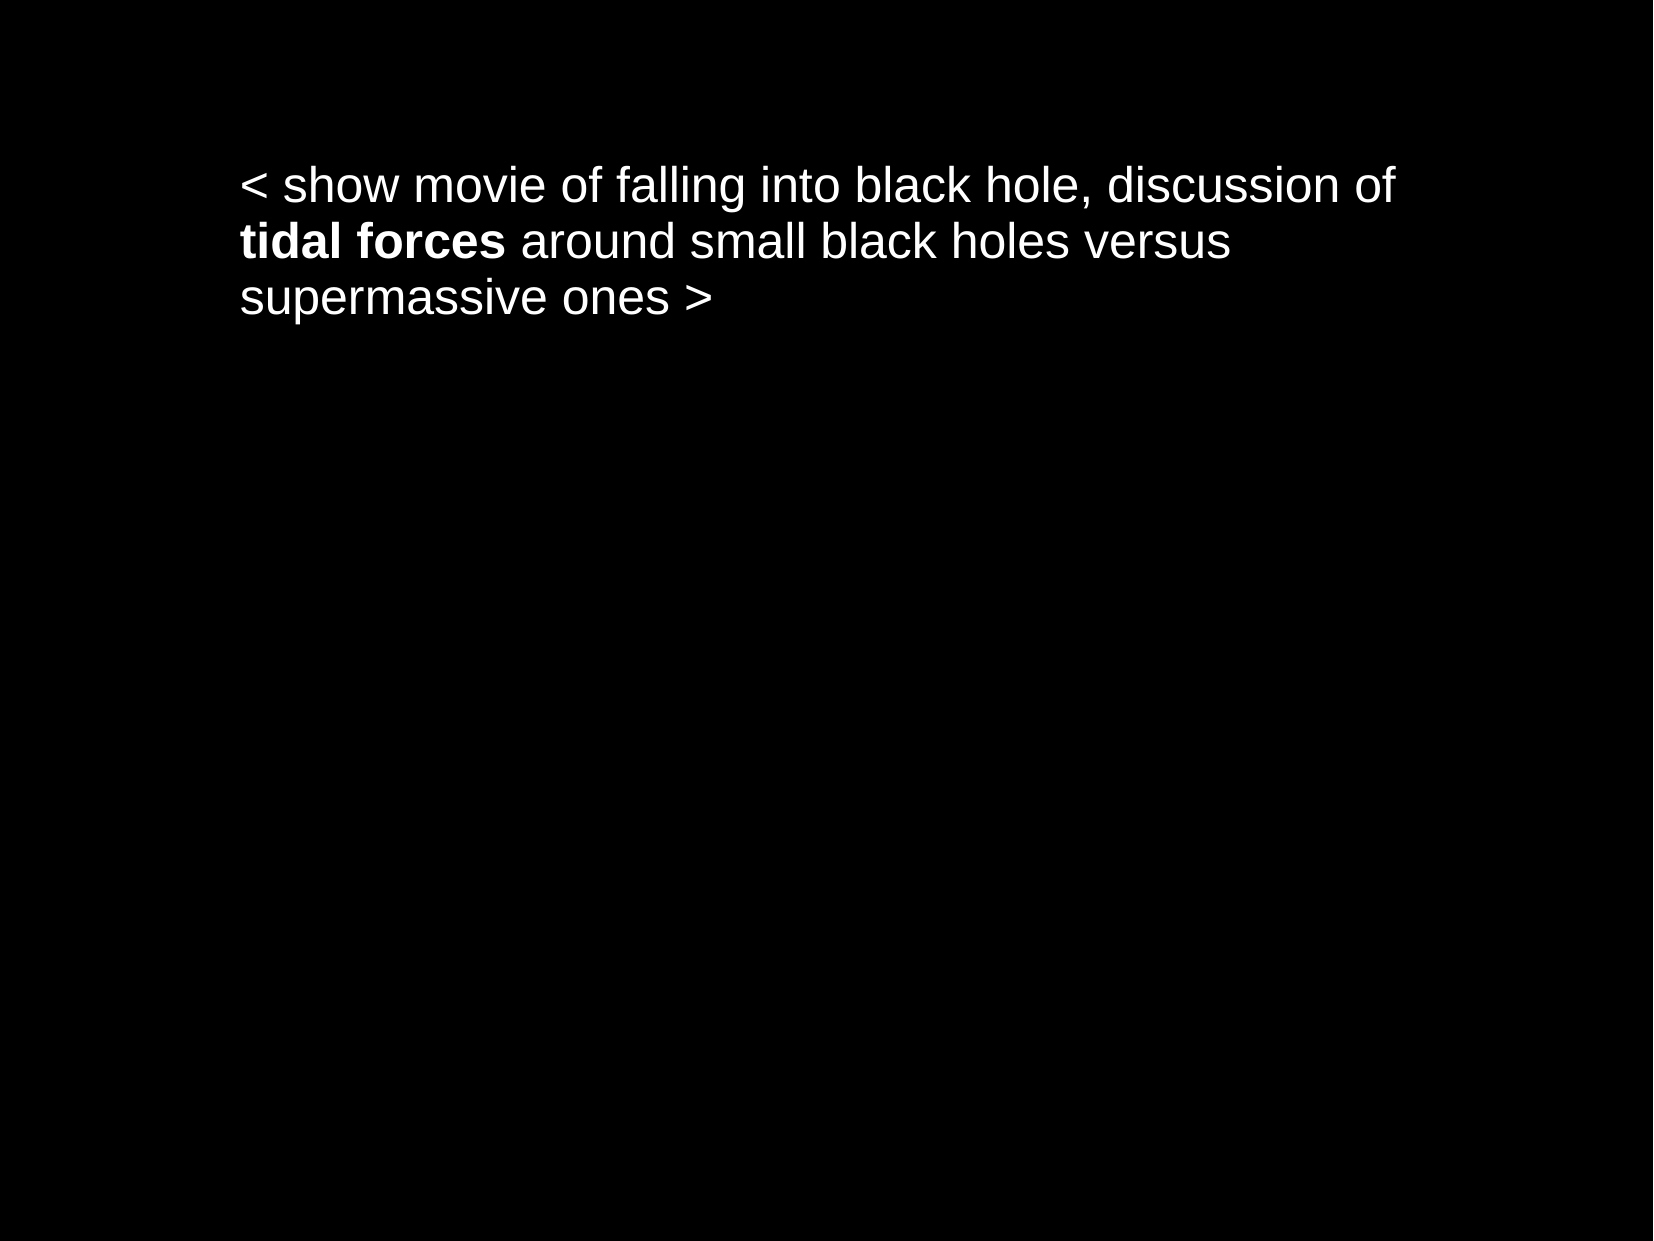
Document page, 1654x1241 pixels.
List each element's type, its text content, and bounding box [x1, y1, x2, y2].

text_box < show movie of falling into black hole, discussion of tidal forces around small black holes versus supermassive ones > [225, 150, 1463, 676]
